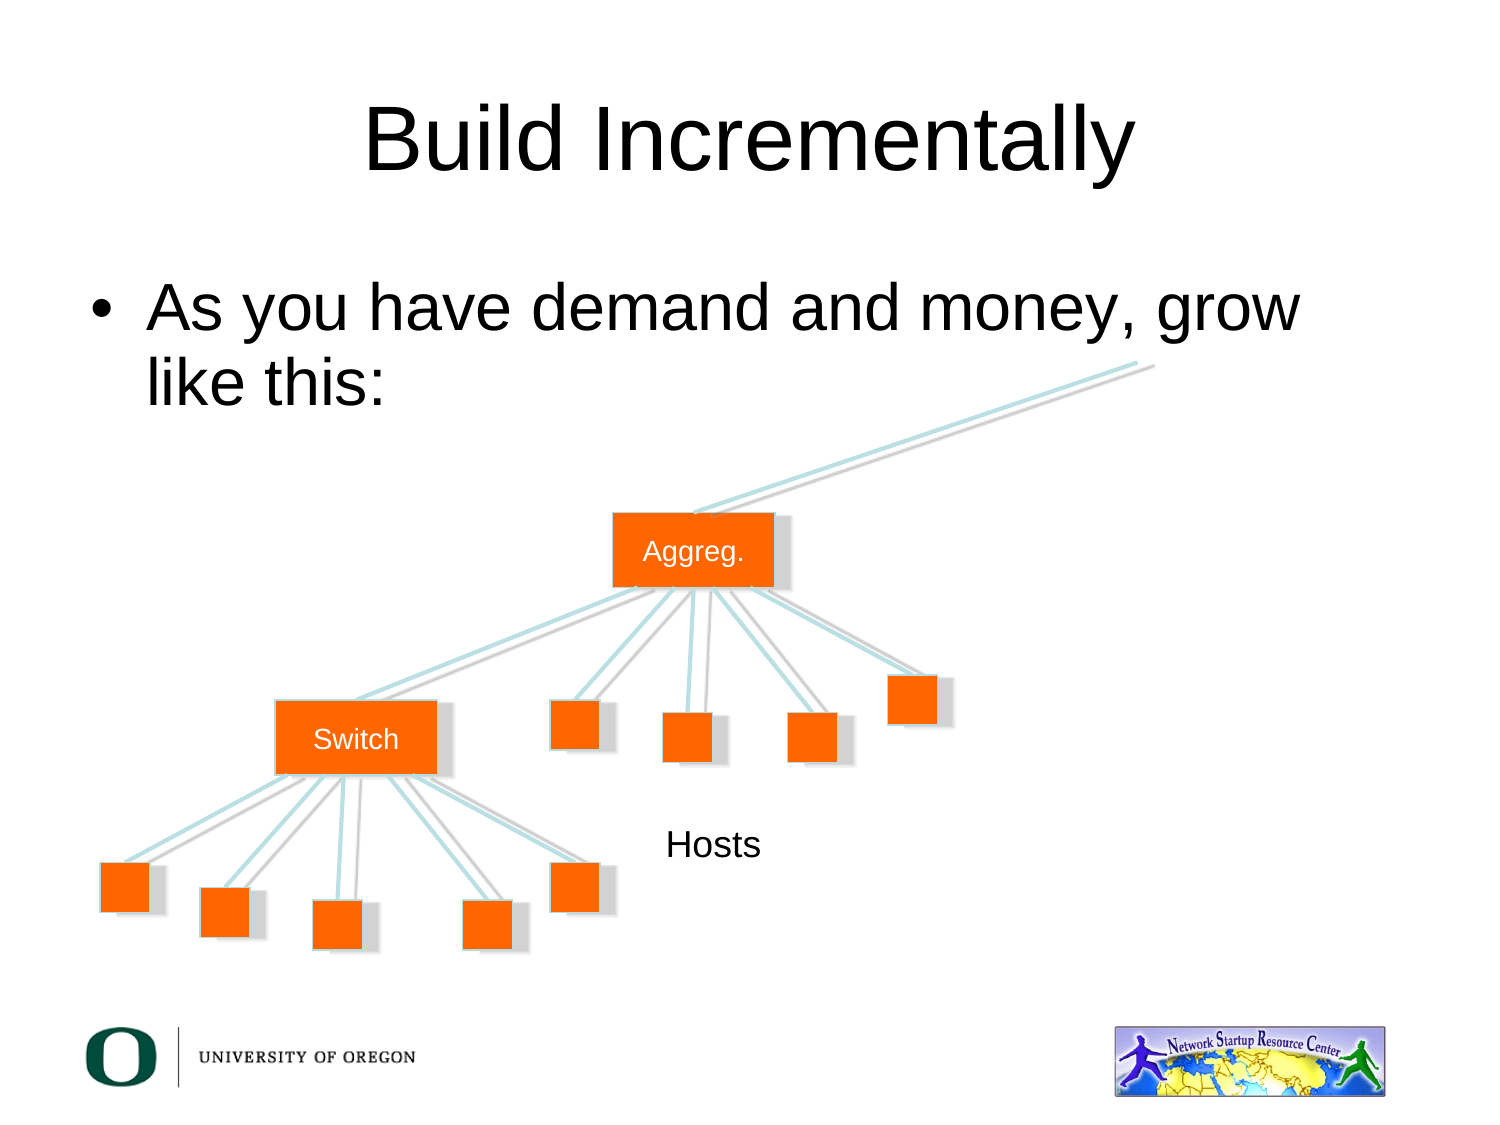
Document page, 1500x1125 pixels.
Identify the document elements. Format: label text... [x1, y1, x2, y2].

text_box [549, 699, 600, 750]
text_box [549, 862, 600, 913]
text_box [787, 712, 838, 763]
picture [1112, 1024, 1388, 1099]
text_box Aggreg. [612, 512, 775, 588]
text_box [887, 674, 938, 725]
text_box [462, 899, 513, 950]
text_box Hosts [650, 812, 777, 873]
text_box Switch [274, 699, 438, 775]
text_box [662, 712, 713, 763]
list As you have demand and money, grow like this: [75, 262, 1426, 438]
picture [75, 1024, 426, 1090]
title Build Incrementally [75, 45, 1426, 233]
text_box [99, 862, 150, 913]
text_box [312, 899, 363, 950]
text_box [200, 887, 250, 938]
